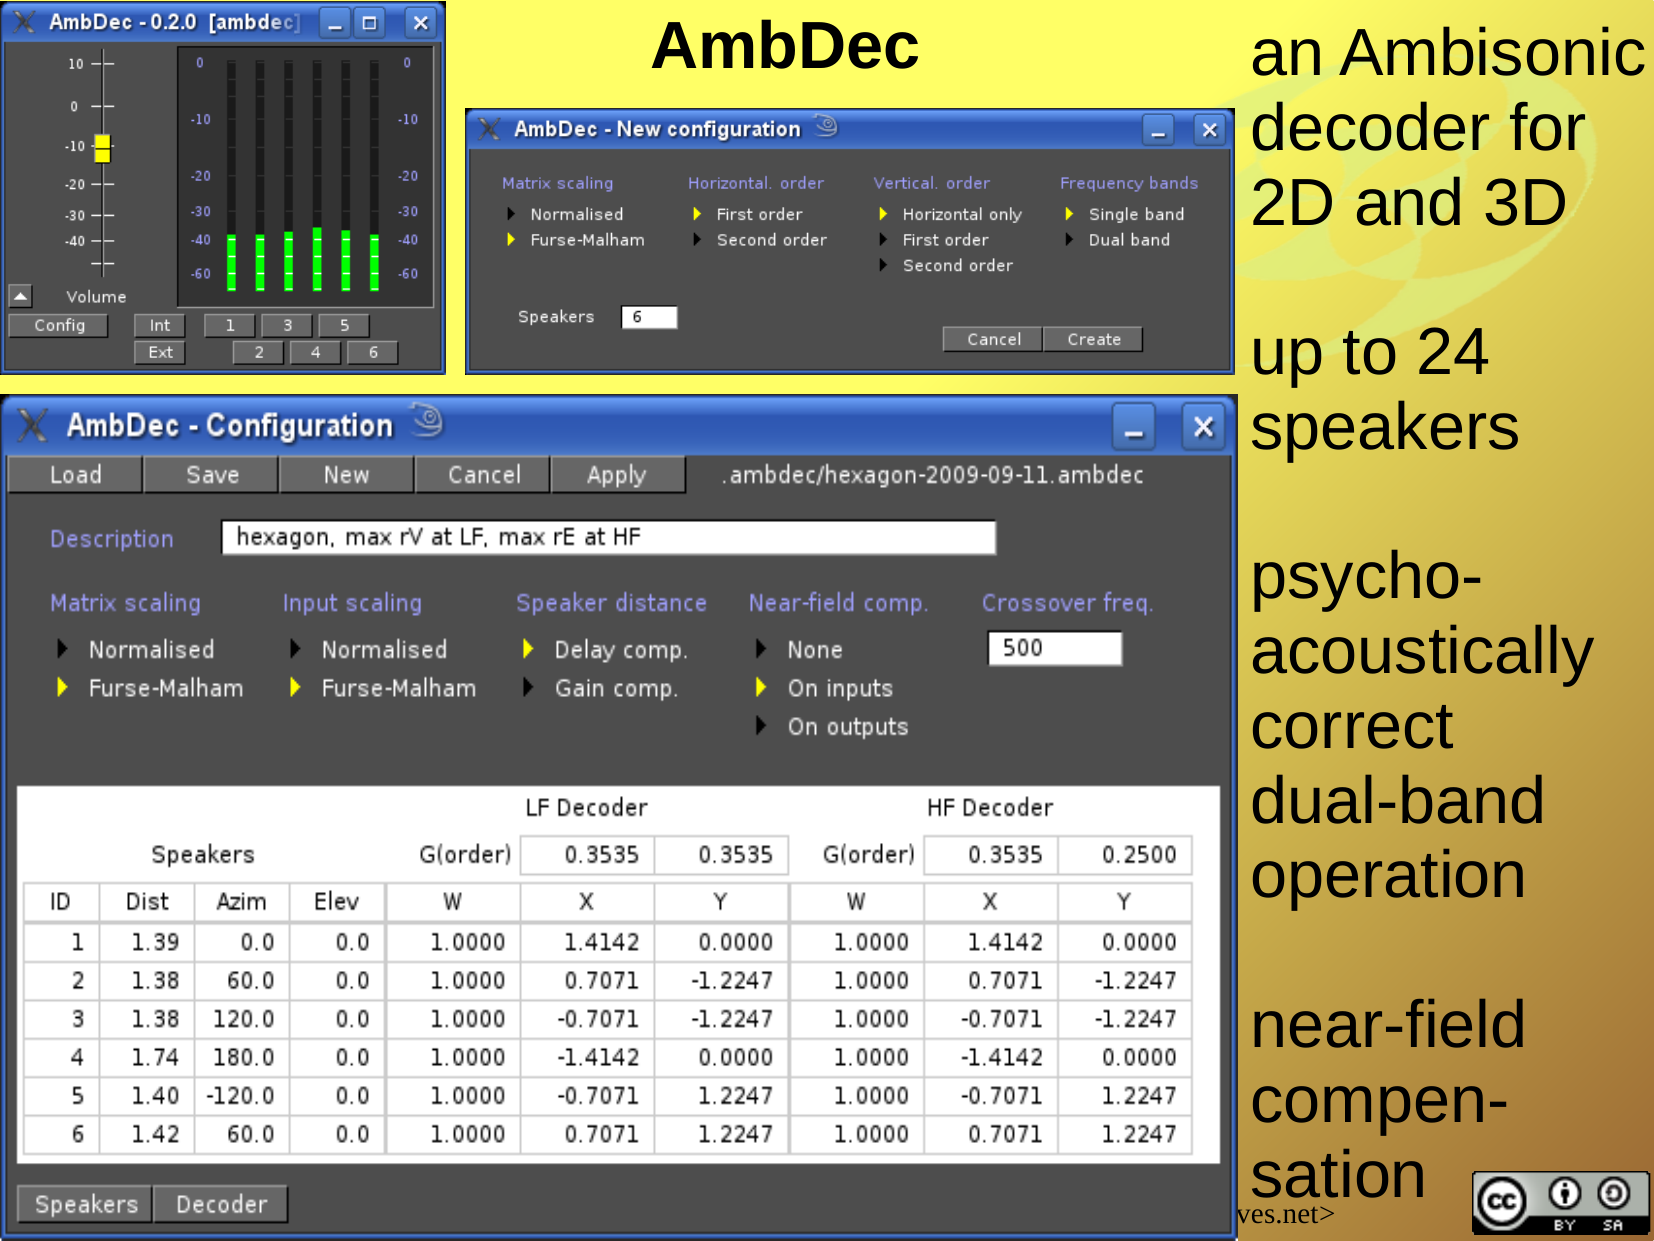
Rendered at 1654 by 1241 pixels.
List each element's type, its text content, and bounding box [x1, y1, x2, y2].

picture [1472, 1213, 1651, 1235]
text_box AmbDec [650, 7, 1051, 83]
picture [0, 1, 446, 376]
picture [0, 394, 1238, 1241]
text_box an Ambisonic decoder for 2D and 3D up to 24 speakers psycho-acoustically correct dual-band operation near-field compen-sation [1250, 13, 1651, 1213]
picture [465, 108, 1235, 376]
